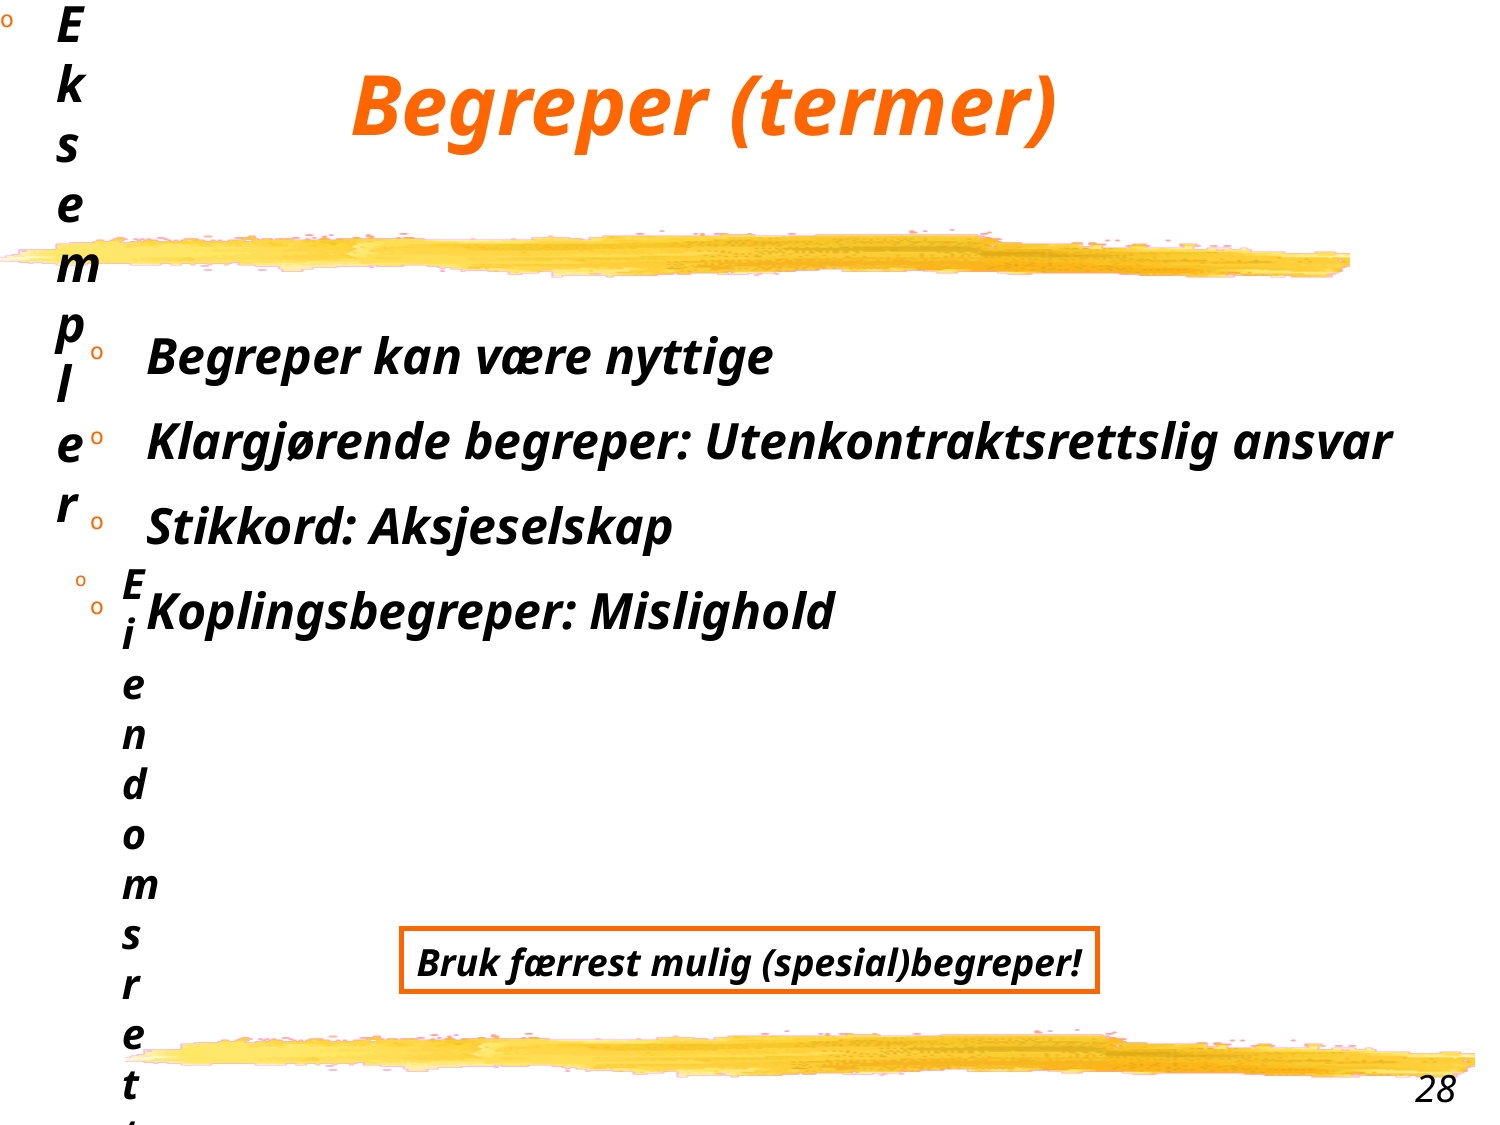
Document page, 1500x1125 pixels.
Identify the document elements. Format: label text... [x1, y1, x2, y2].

title Begreper (termer) [66, 37, 1342, 225]
slide_number <number> [1400, 1050, 1500, 1125]
picture [125, 1024, 1475, 1088]
picture [0, 224, 1350, 288]
picture [130, 1030, 137, 1036]
list Begreper kan være nyttige Klargjørende begreper: Utenkontraktsrettslig ansvar Stikkord: Aksjeselskap Koplingsbegreper: Mislighold [75, 309, 1417, 1000]
text_box Bruk færrest mulig (spesial)begreper! [401, 928, 1098, 992]
